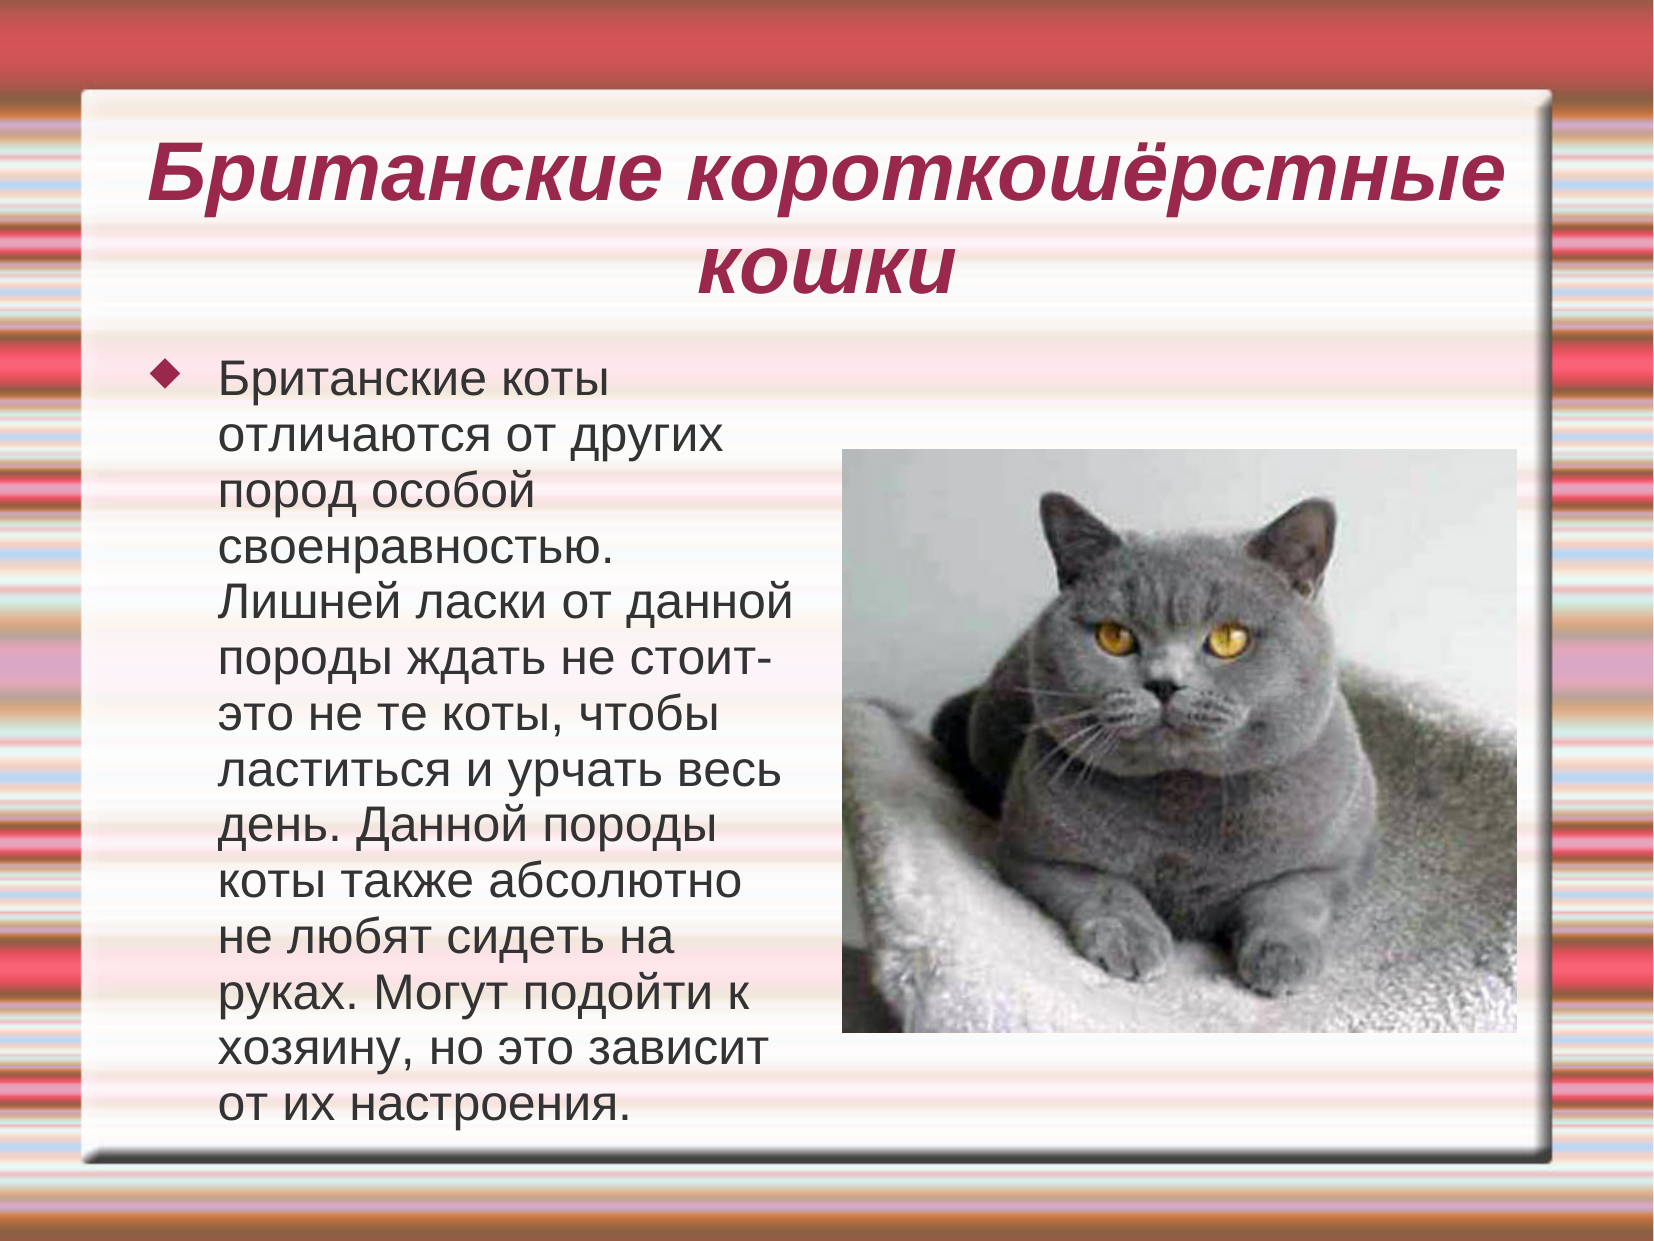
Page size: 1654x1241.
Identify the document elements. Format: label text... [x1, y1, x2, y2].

title Британские короткошёрстные кошки [121, 114, 1534, 322]
picture [0, 0, 1654, 1241]
list Британские коты отличаются от других пород особой своенравностью. Лишней ласки от данной породы ждать не стоит- это не те коты, чтобы ластиться и урчать весь день. Данной породы коты также абсолютно не любят сидеть на руках. Могут подойти к хозяину, но это зависит от их настроения. [134, 350, 809, 1133]
